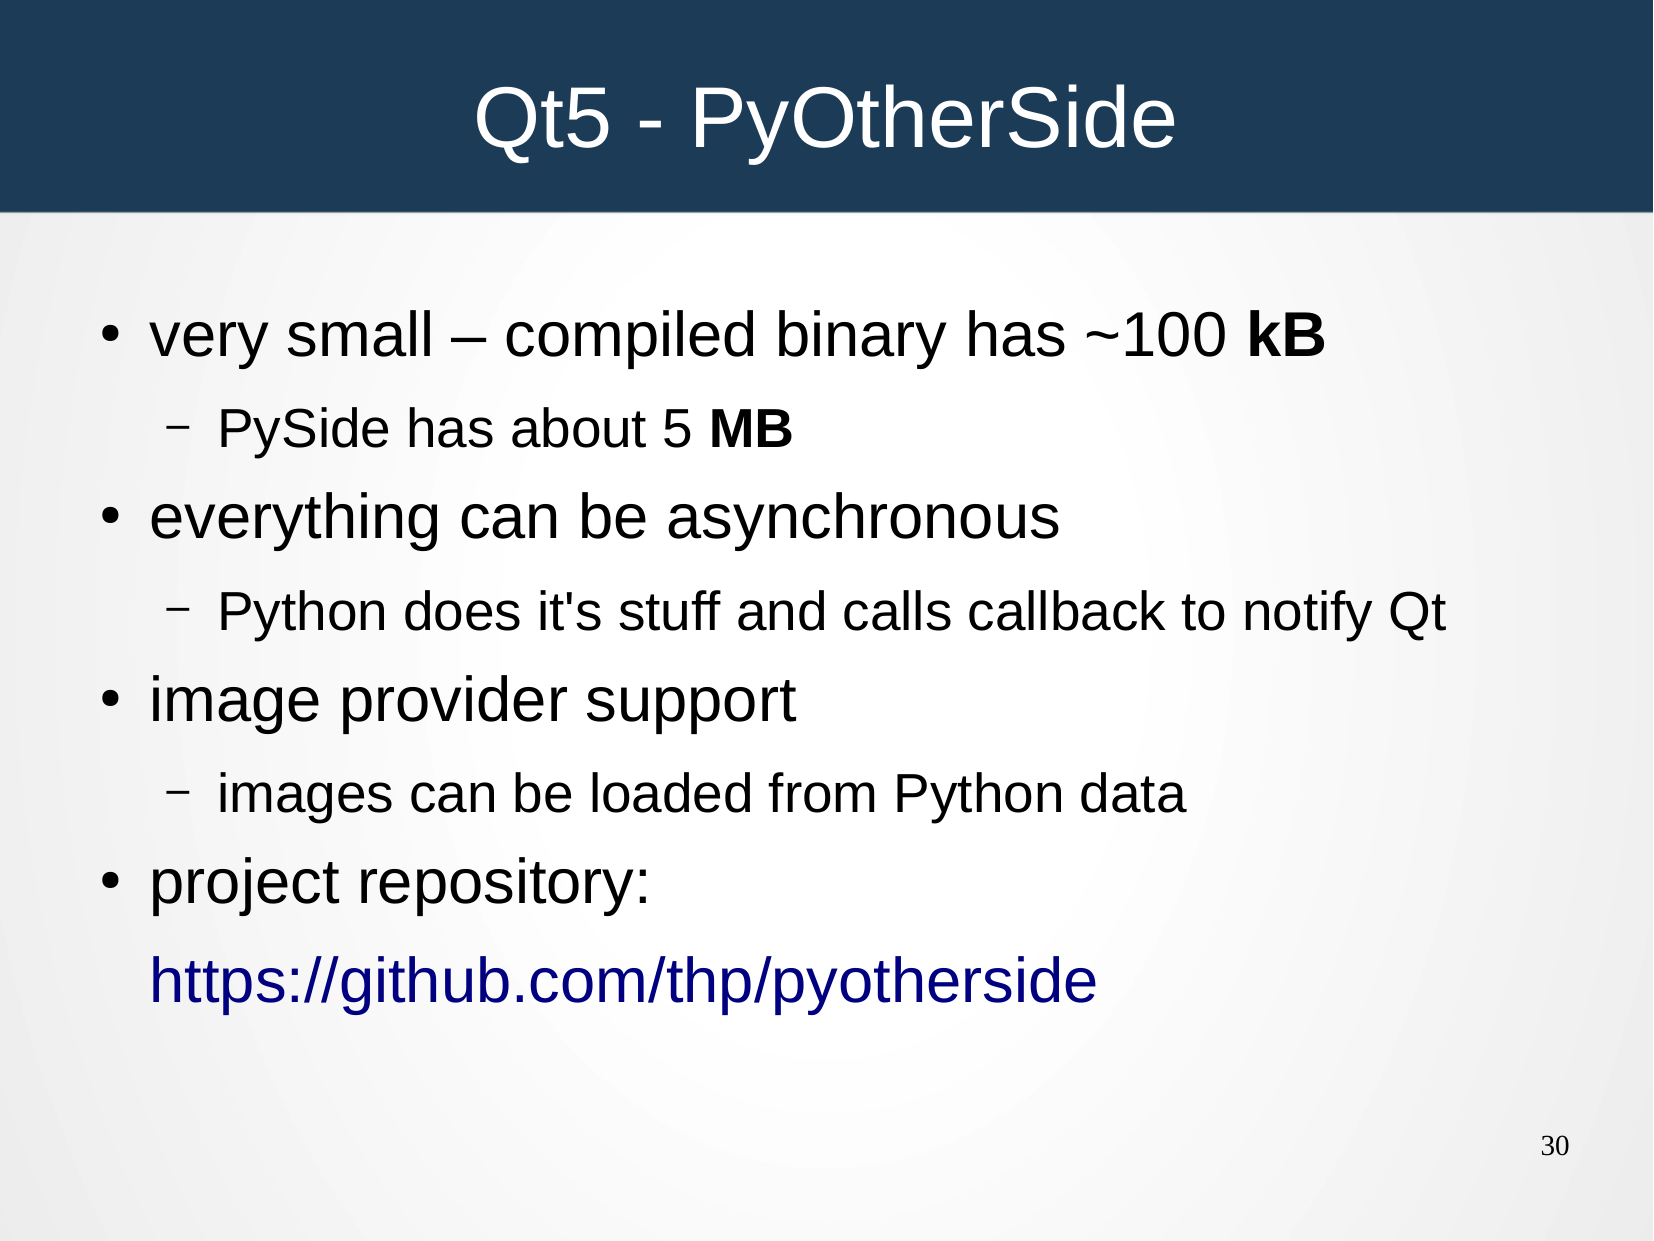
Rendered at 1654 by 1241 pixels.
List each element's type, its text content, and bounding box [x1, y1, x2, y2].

title Qt5 - PyOtherSide [82, 47, 1571, 189]
picture [0, 0, 1653, 1241]
list very small – compiled binary has ~100 kB PySide has about 5 MB everything can be asynchronous Python does it's stuff and calls callback to notify Qt image provider support images can be loaded from Python data project repository: https://github.com/thp/pyotherside [82, 299, 1571, 1019]
